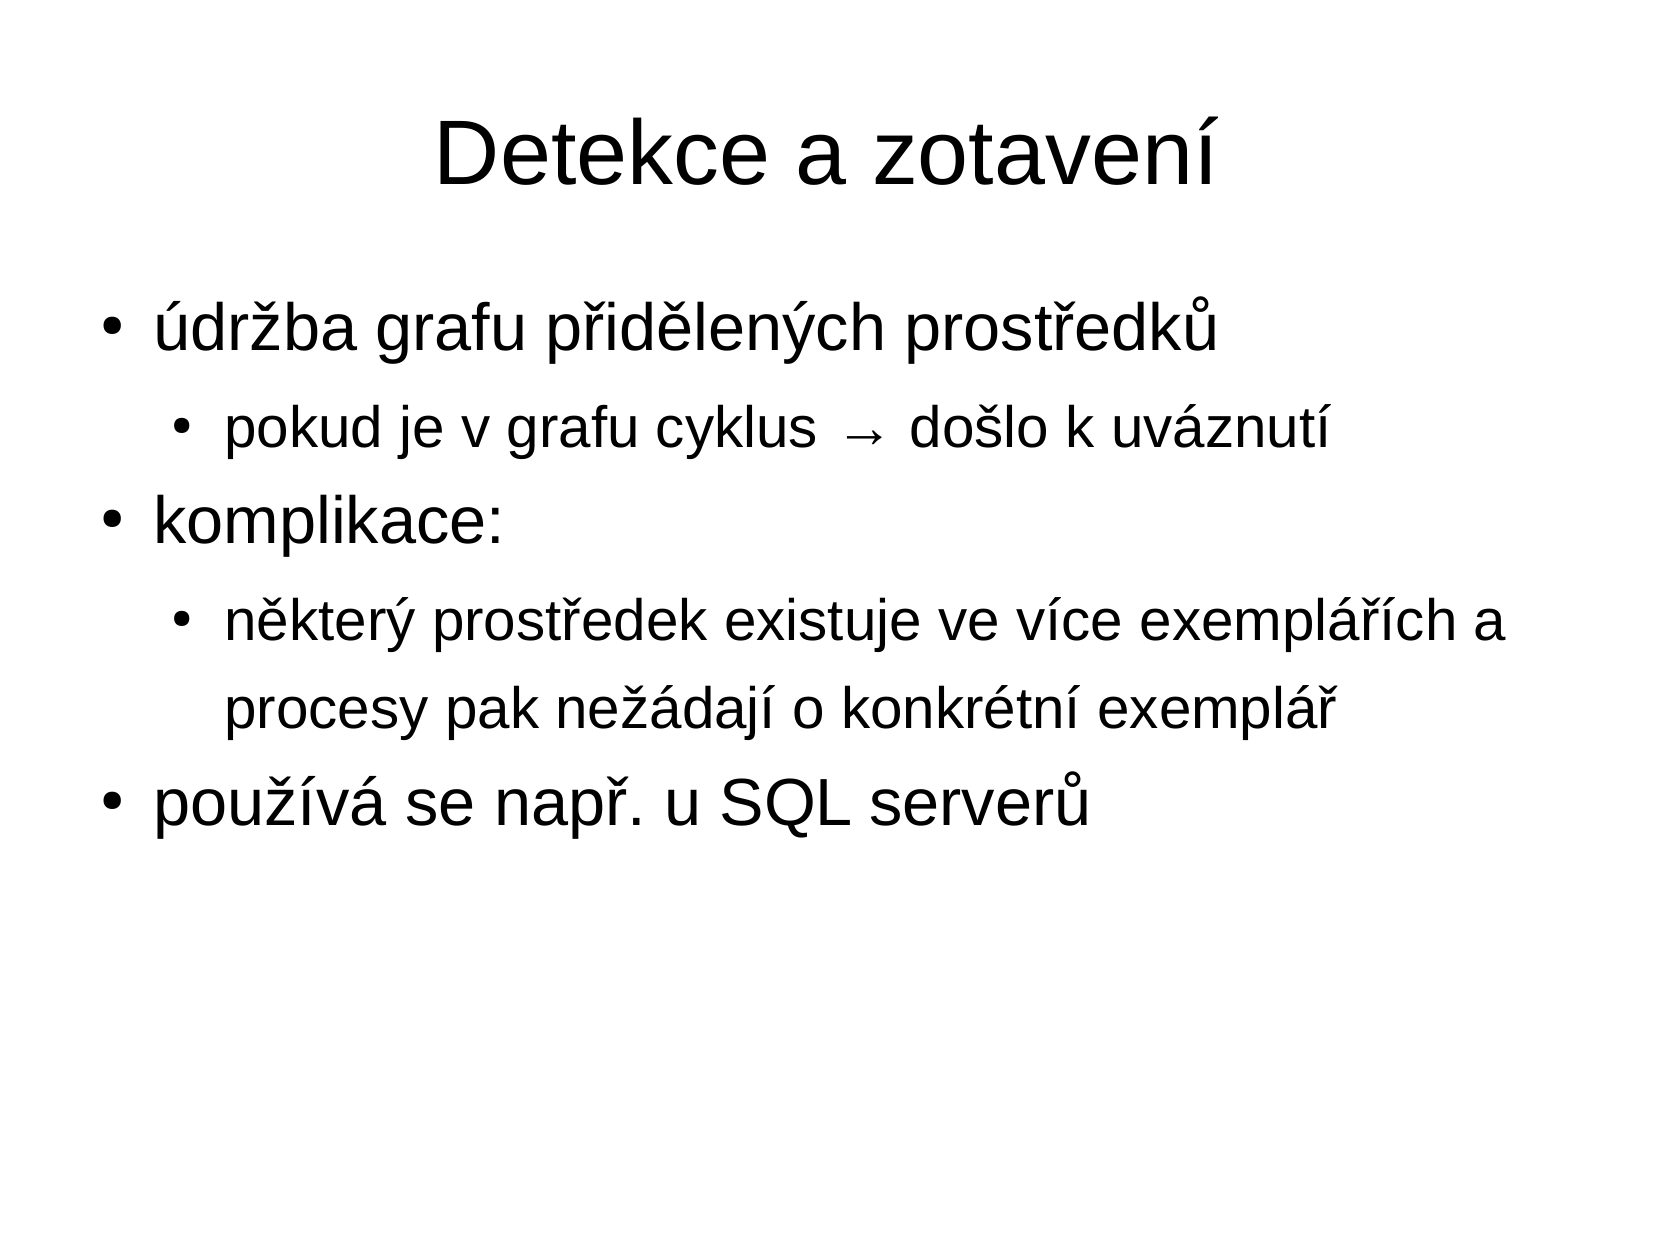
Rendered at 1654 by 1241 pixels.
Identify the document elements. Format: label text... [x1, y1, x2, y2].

list údržba grafu přidělených prostředků pokud je v grafu cyklus → došlo k uváznutí komplikace: některý prostředek existuje ve více exemplářích a procesy pak nežádají o konkrétní exemplář používá se např. u SQL serverů [82, 290, 1571, 1094]
title Detekce a zotavení [82, 56, 1571, 250]
